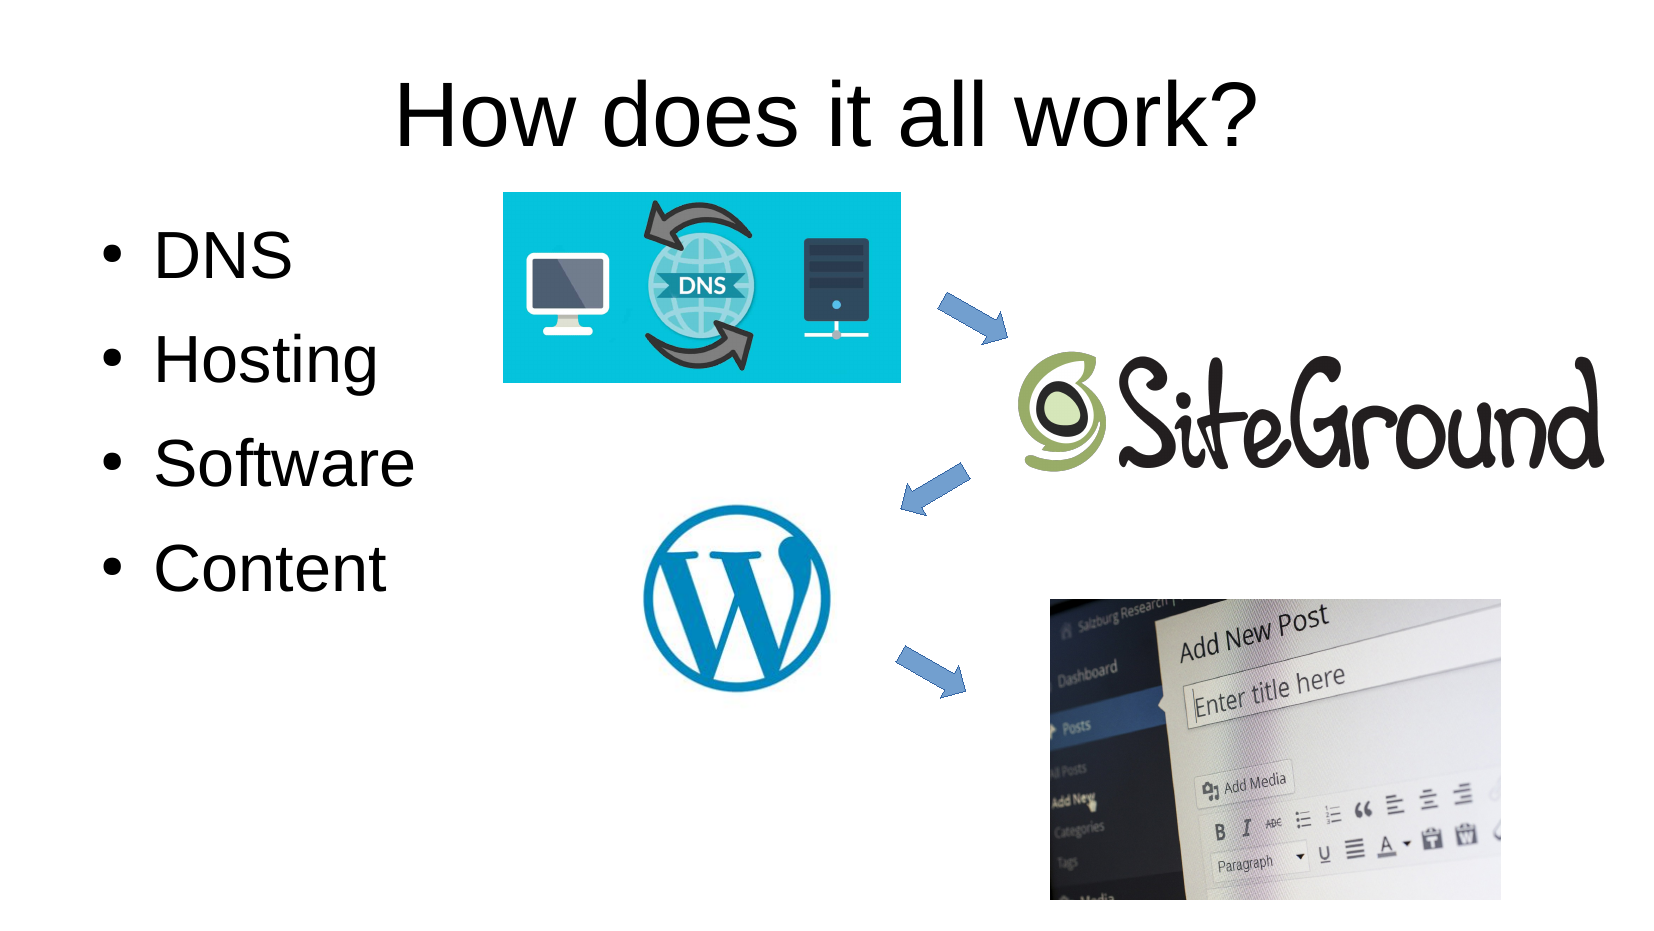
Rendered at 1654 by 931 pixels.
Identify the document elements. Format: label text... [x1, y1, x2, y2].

text_box [900, 462, 971, 516]
picture [503, 192, 901, 383]
picture [1012, 337, 1610, 485]
list DNS Hosting Software Content [82, 217, 1571, 758]
text_box [895, 645, 966, 699]
text_box [937, 292, 1008, 345]
title How does it all work? [82, 37, 1571, 193]
picture [498, 449, 976, 748]
picture [1050, 599, 1501, 900]
